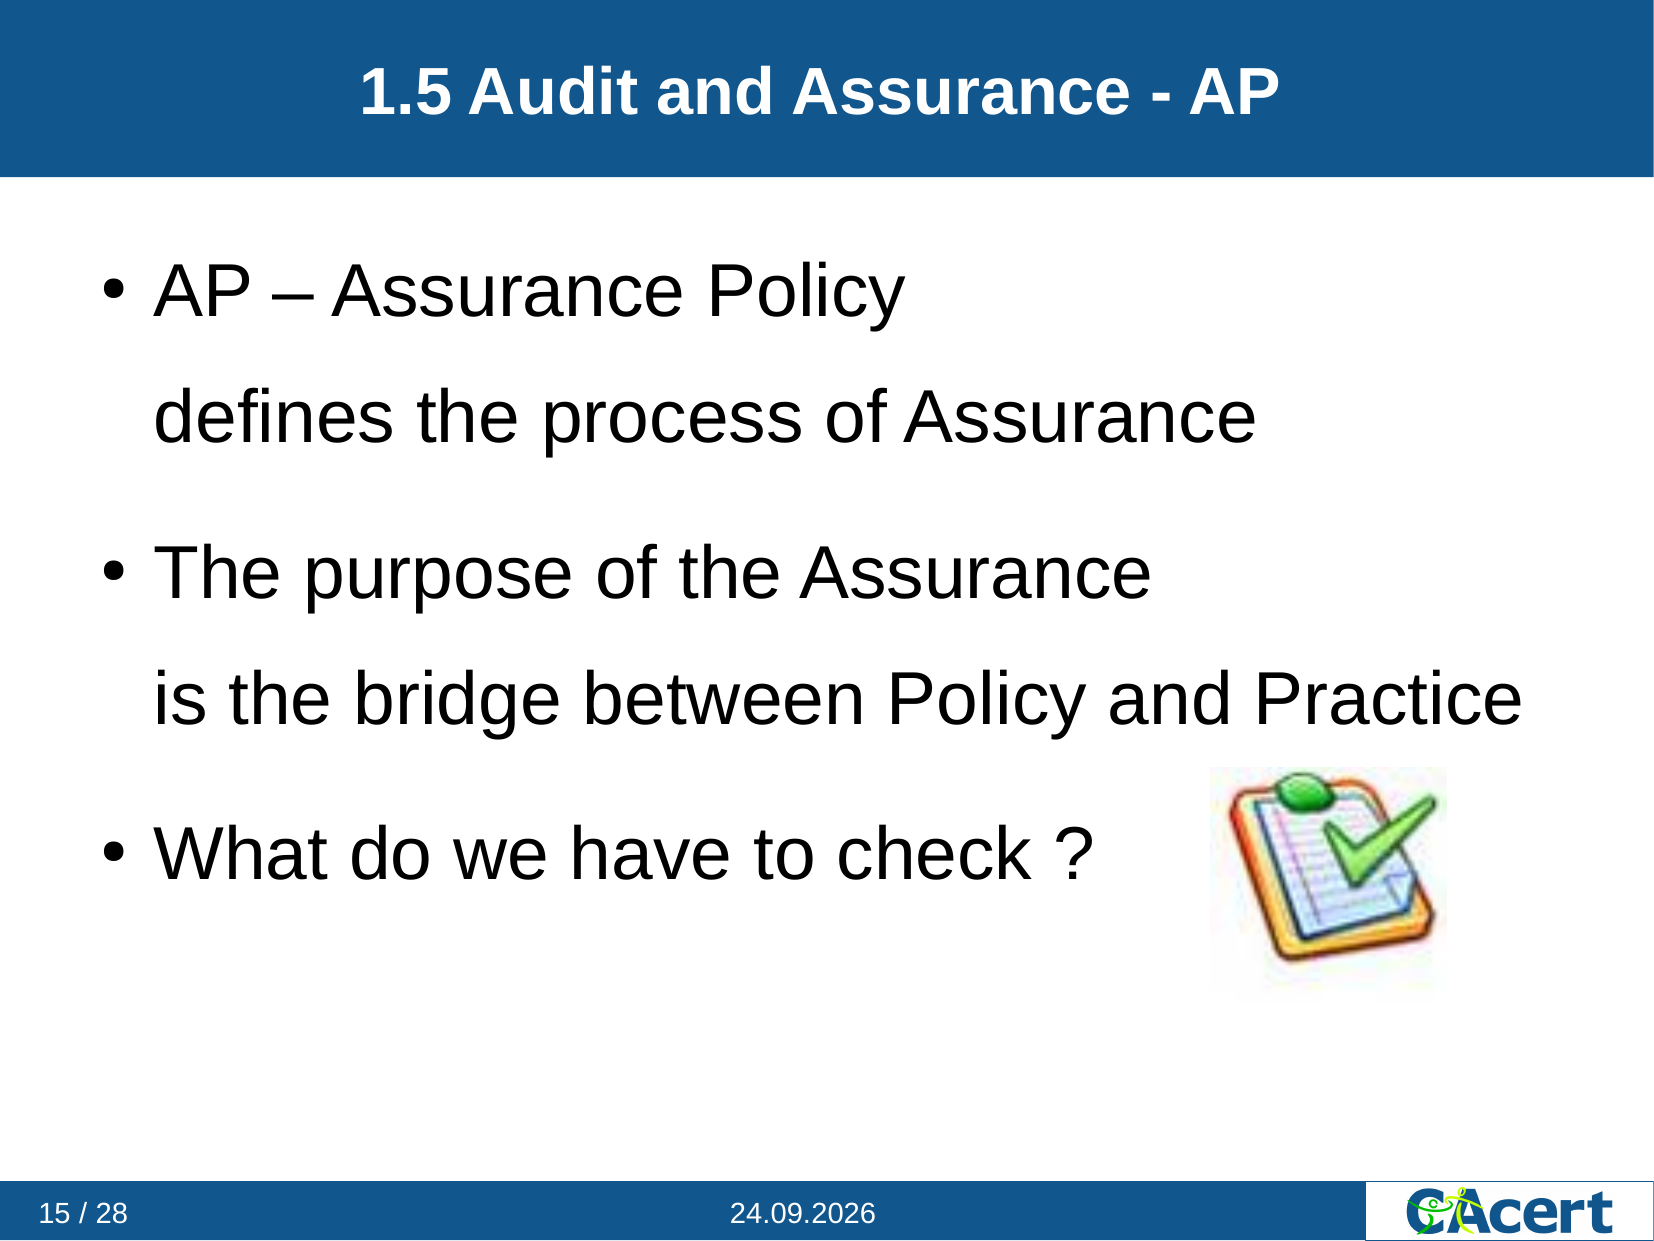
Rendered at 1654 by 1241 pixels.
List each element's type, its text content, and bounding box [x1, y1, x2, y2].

picture [1406, 1186, 1613, 1235]
picture [1210, 767, 1447, 1004]
list AP – Assurance Policy defines the process of Assurance The purpose of the Assurance is the bridge between Policy and Practice What do we have to check ? [82, 206, 1625, 1065]
title 1.5 Audit and Assurance - AP [76, 17, 1565, 166]
